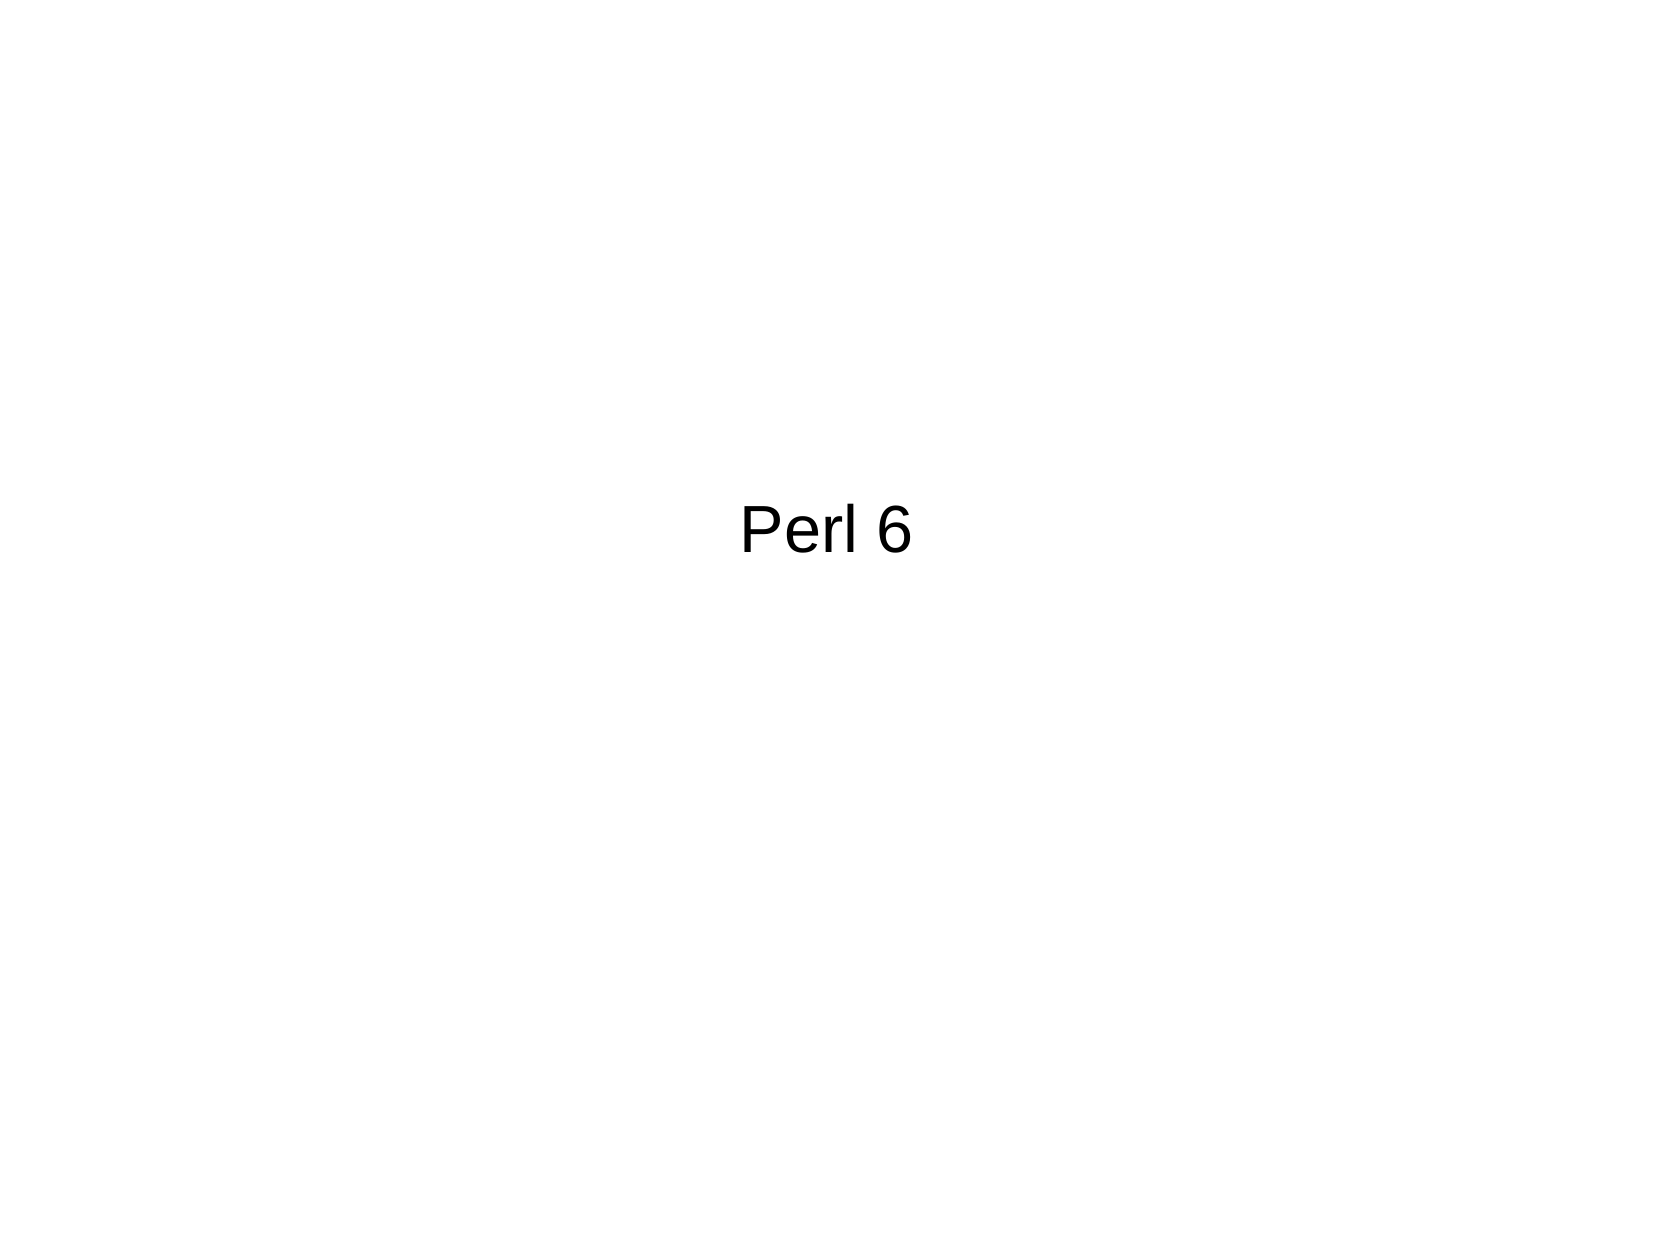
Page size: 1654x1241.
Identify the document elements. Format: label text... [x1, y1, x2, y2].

subtitle Perl 6 [82, 49, 1571, 1010]
